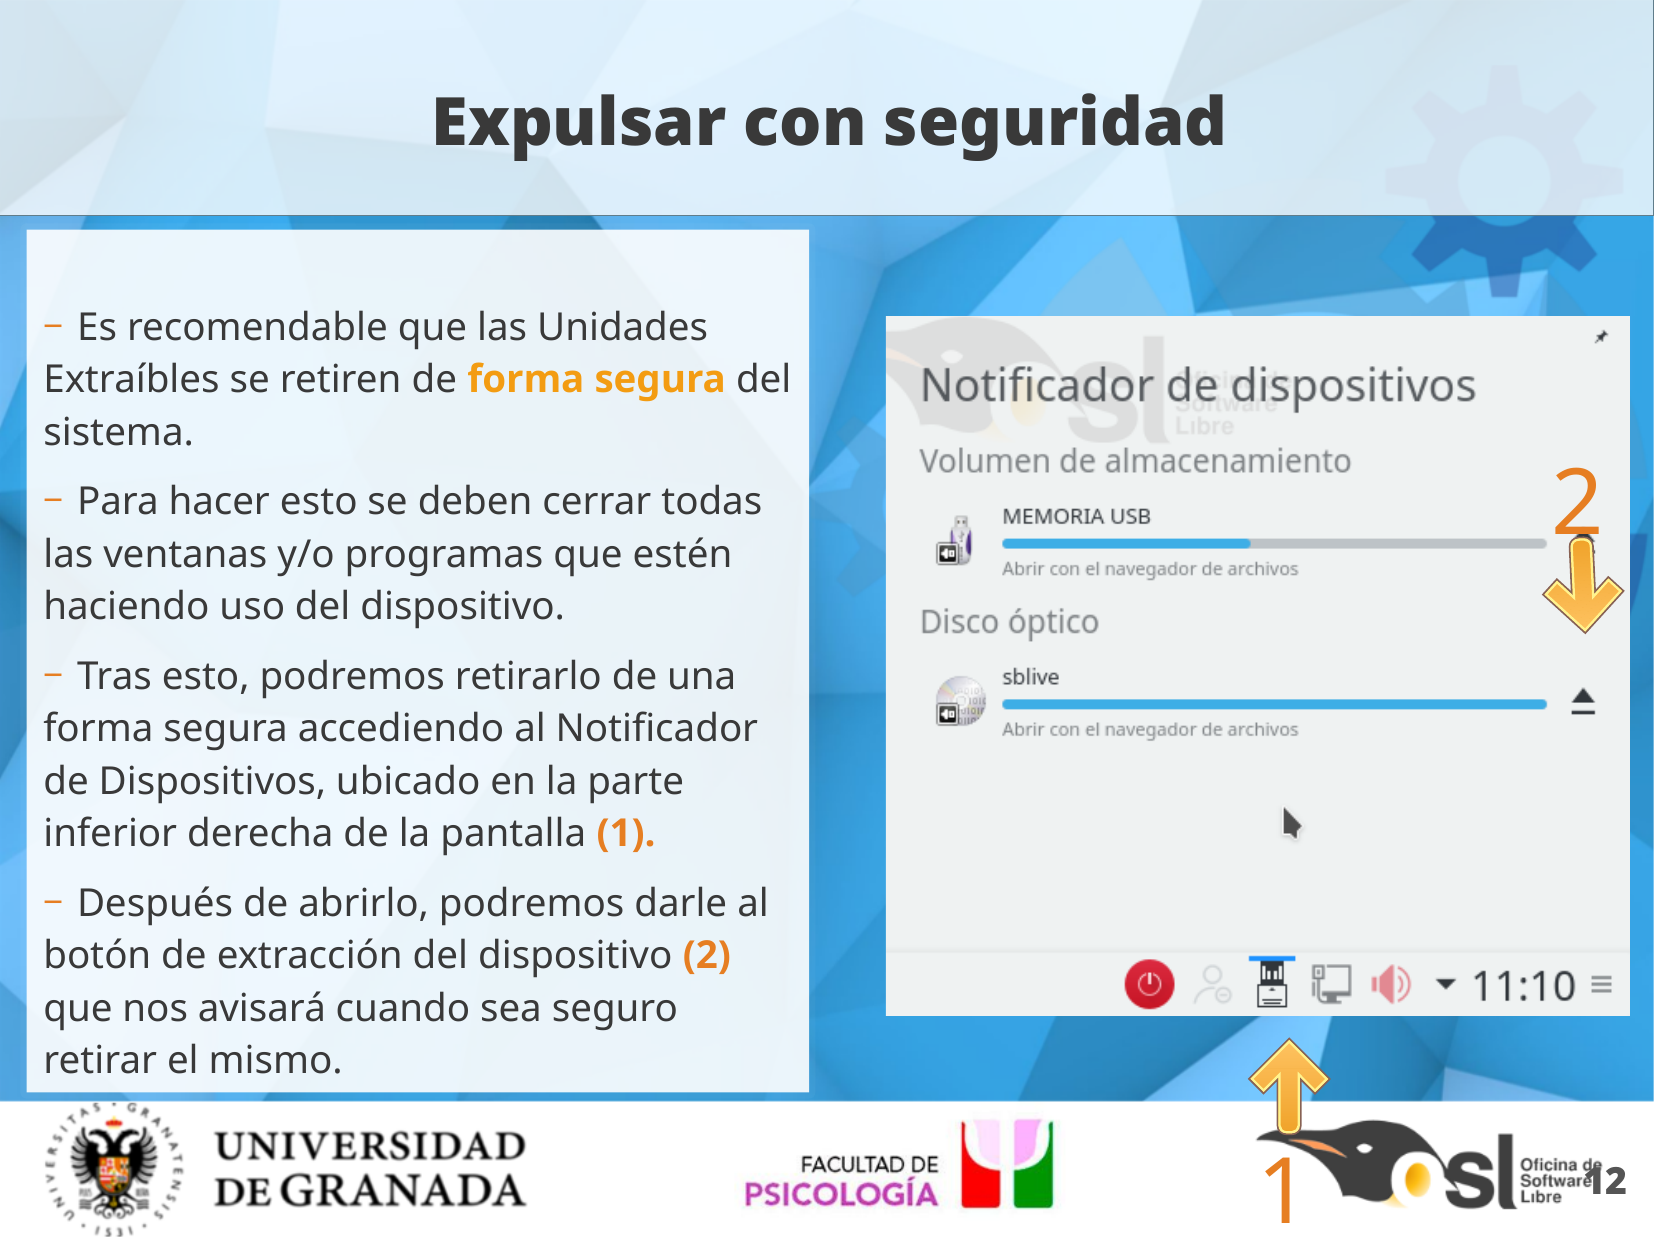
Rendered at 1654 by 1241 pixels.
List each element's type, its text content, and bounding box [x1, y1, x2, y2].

list Es recomendable que las Unidades Extraíbles se retiren de forma segura del sistema. Para hacer esto se deben cerrar todas las ventanas y/o programas que estén haciendo uso del dispositivo. Tras esto, podremos retirarlo de una forma segura accediendo al Notificador de Dispositivos, ubicado en la parte inferior derecha de la pantalla (1). Después de abrirlo, podremos darle al botón de extracción del dispositivo (2) que nos avisará cuando sea seguro retirar el mismo. [26, 229, 810, 1093]
text_box 1 [1242, 1118, 1335, 1241]
title Expulsar con seguridad [26, 24, 1634, 216]
text_box 2 [1536, 429, 1629, 552]
picture [0, 216, 1654, 1241]
